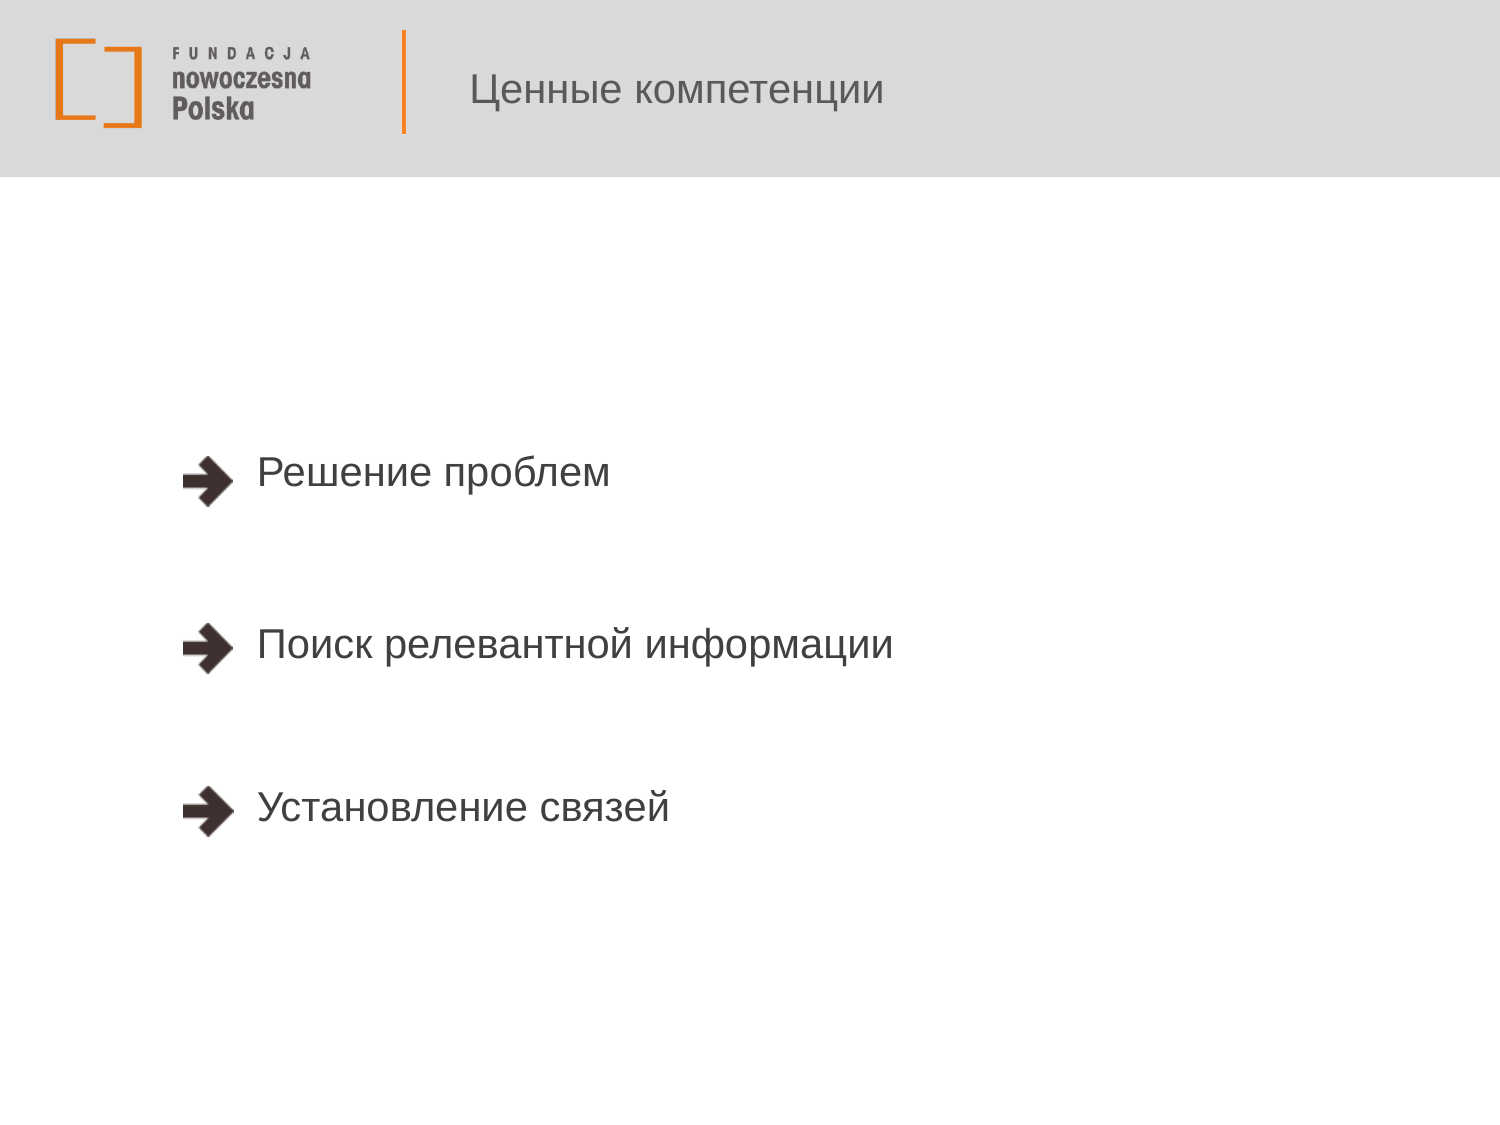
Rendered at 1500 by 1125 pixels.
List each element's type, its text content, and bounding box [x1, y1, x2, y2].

picture [183, 456, 233, 507]
text_box Поиск релевантной информации [242, 609, 1329, 675]
picture [183, 623, 233, 674]
picture [53, 30, 313, 140]
text_box Решение проблем [242, 437, 1376, 503]
text_box Ценные компетенции [454, 54, 1046, 120]
picture [395, 30, 422, 145]
text_box Установление связей [242, 772, 1376, 838]
picture [183, 786, 234, 837]
text_box [0, 0, 1500, 178]
